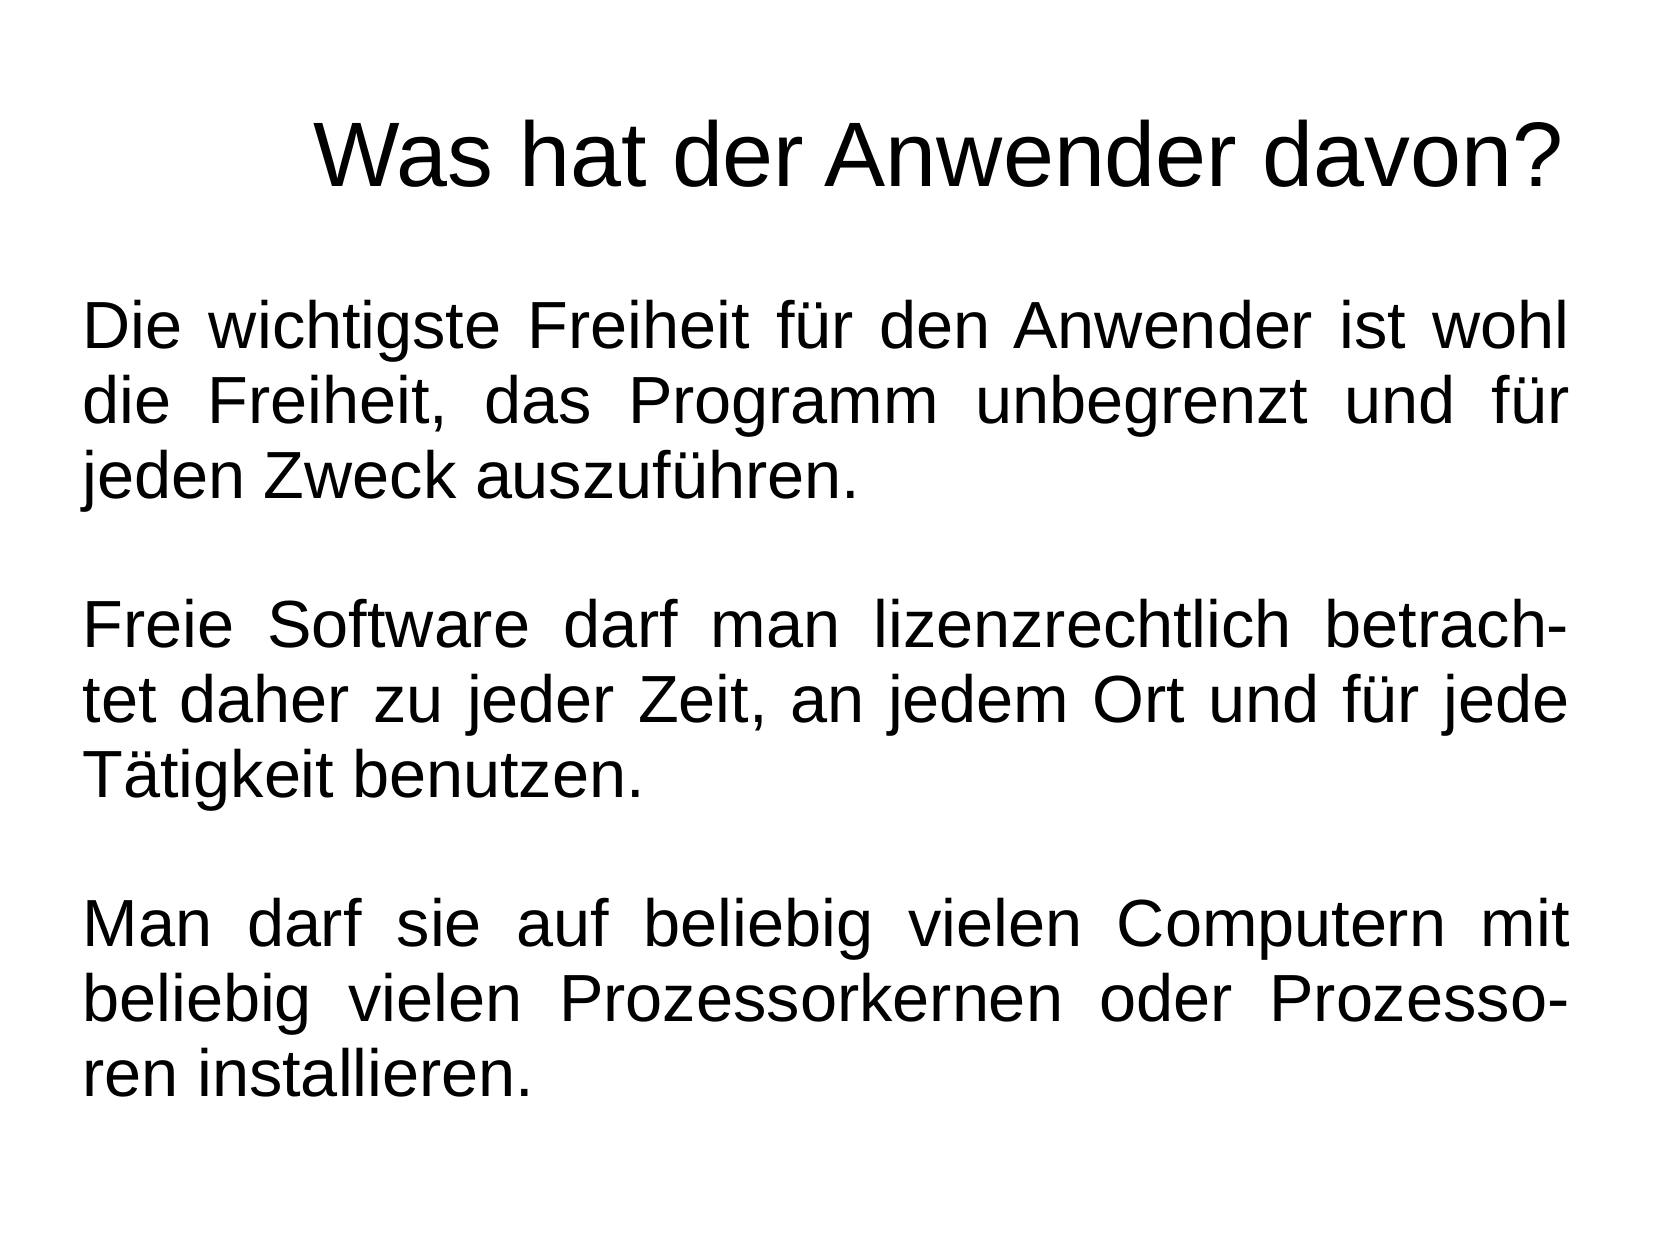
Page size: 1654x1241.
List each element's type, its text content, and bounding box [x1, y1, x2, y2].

title Was hat der Anwender davon? [76, 59, 1565, 252]
subtitle Die wichtigste Freiheit für den Anwender ist wohl die Freiheit, das Programm unbegrenzt und für jeden Zweck auszuführen. Freie Software darf man lizenzrechtlich betrach-tet daher zu jeder Zeit, an jedem Ort und für jede Tätigkeit benutzen. Man darf sie auf beliebig vielen Computern mit beliebig vielen Prozessorkernen oder Prozesso-ren installieren. [82, 288, 1571, 1111]
